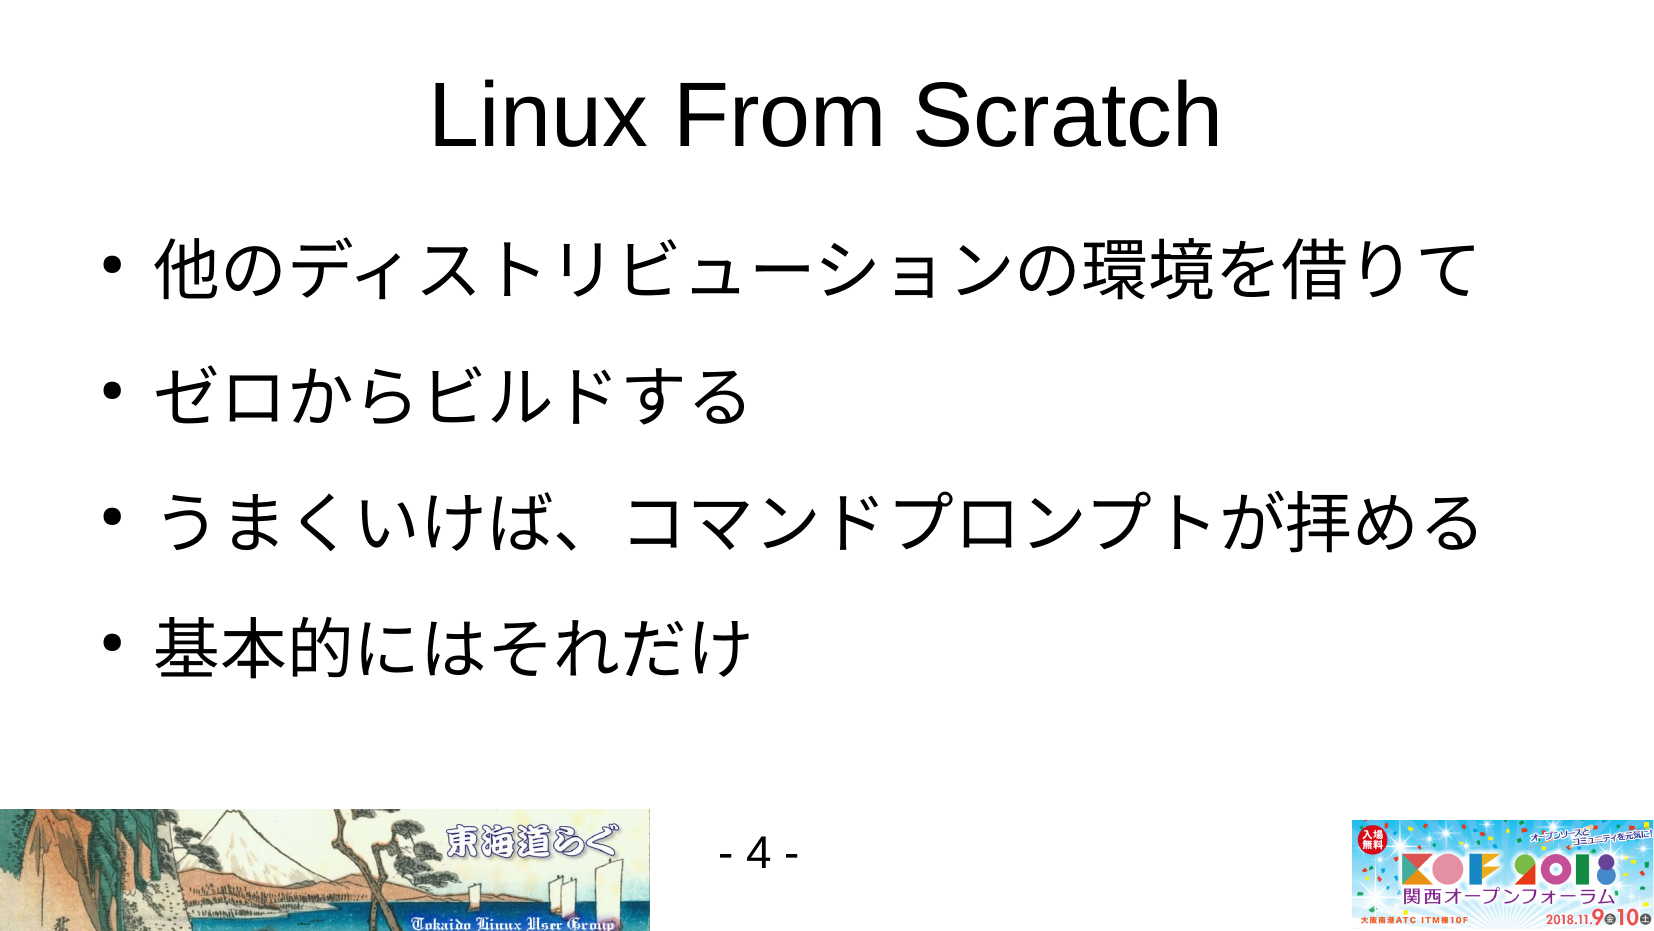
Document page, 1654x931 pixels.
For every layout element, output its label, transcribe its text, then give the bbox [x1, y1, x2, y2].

list 他のディストリビューションの環境を借りて ゼロからビルドする うまくいけば、コマンドプロンプトが拝める 基本的にはそれだけ [82, 217, 1571, 758]
title Linux From Scratch [82, 37, 1571, 193]
picture [1352, 820, 1654, 930]
text_box - <番号> - [733, 819, 968, 898]
picture [0, 809, 650, 931]
